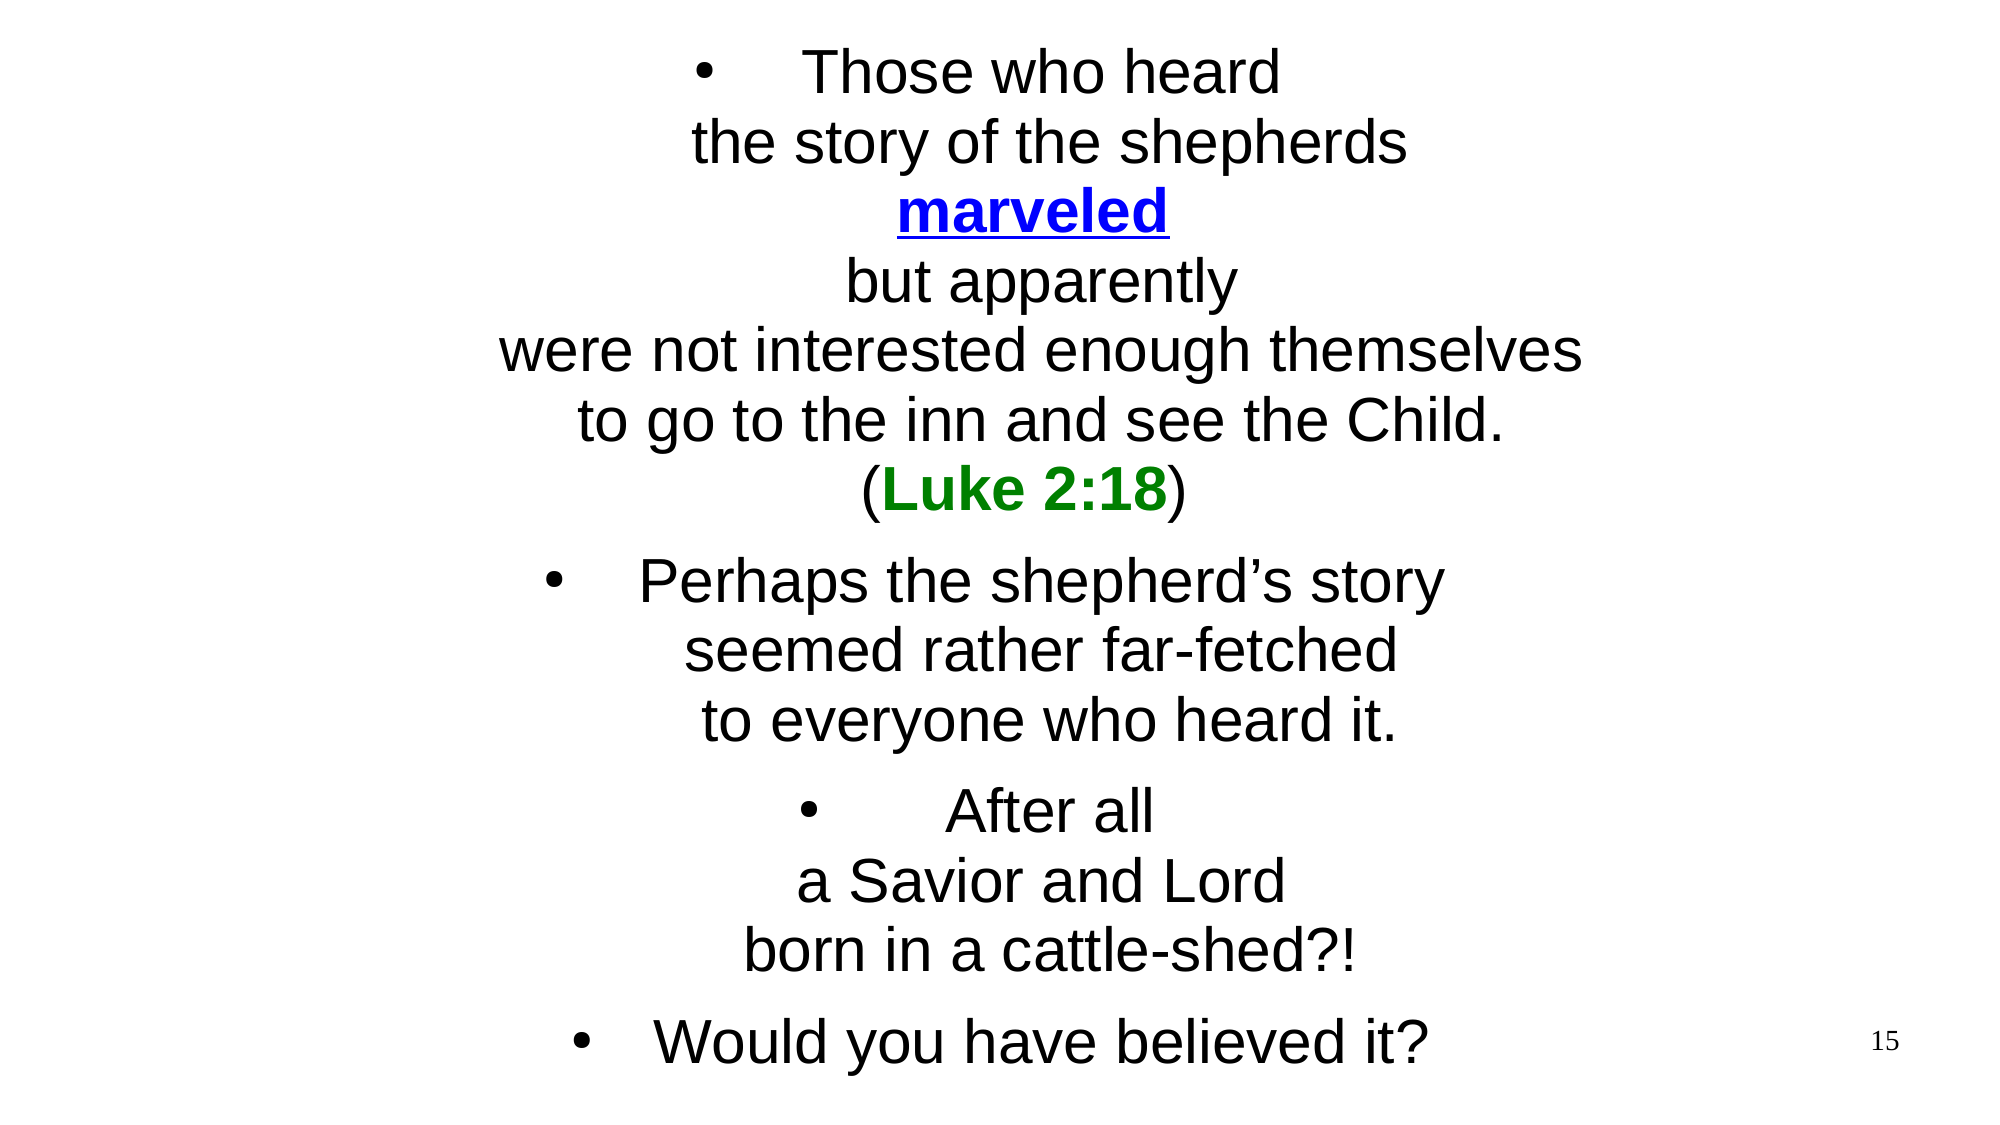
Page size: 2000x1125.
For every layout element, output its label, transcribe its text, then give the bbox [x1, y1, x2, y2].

list Those who heard the story of the shepherds marveled but apparently were not interested enough themselves to go to the inn and see the Child. (Luke 2:18) Perhaps the shepherd’s story seemed rather far-fetched to everyone who heard it. After all a Savior and Lord born in a cattle-shed?! Would you have believed it? [37, 37, 1988, 1088]
